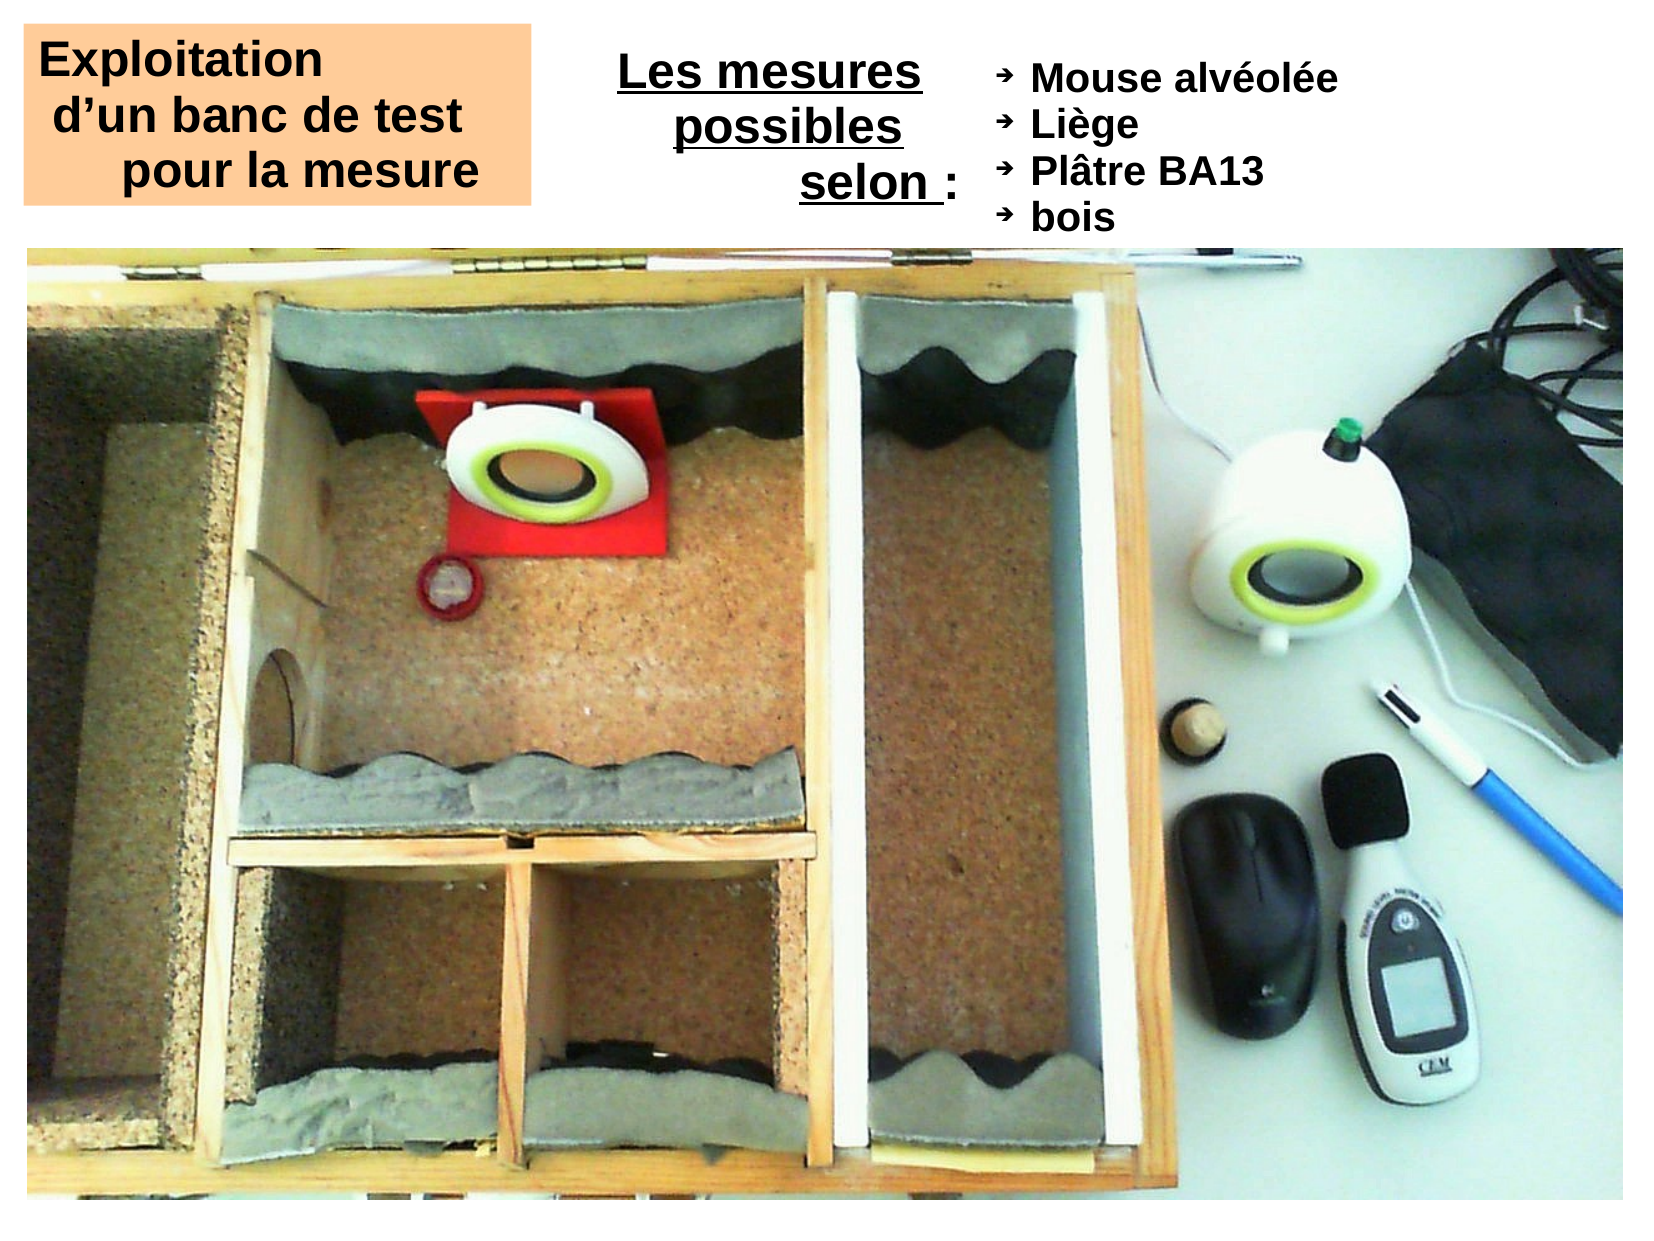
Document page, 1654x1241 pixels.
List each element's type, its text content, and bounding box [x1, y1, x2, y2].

text_box Mouse alvéolée Liège Plâtre BA13 bois [980, 47, 1595, 248]
text_box Les mesures possibles selon : [602, 35, 1004, 218]
text_box Exploitation d’un banc de test pour la mesure [23, 23, 532, 206]
picture [27, 248, 1623, 1200]
